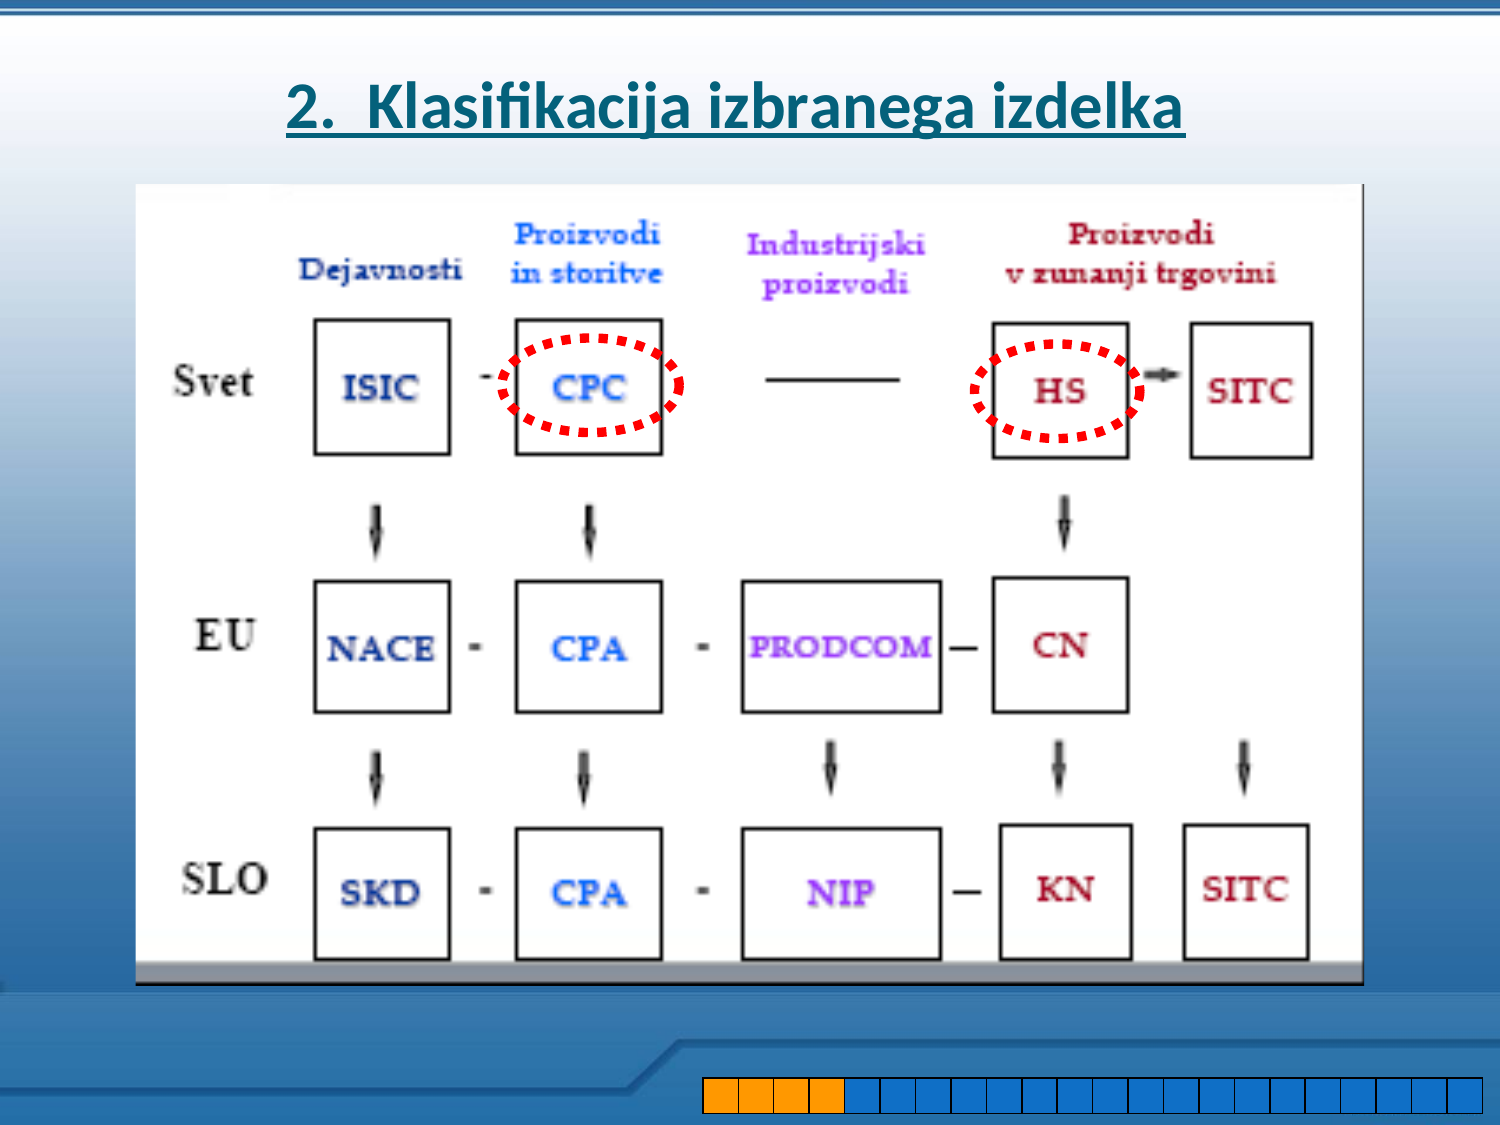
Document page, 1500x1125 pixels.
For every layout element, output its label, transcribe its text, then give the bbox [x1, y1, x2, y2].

picture [0, 0, 1500, 1125]
text_box [702, 1077, 1483, 1114]
text_box 2. Klasifikacija izbranega izdelka [76, 54, 1395, 150]
